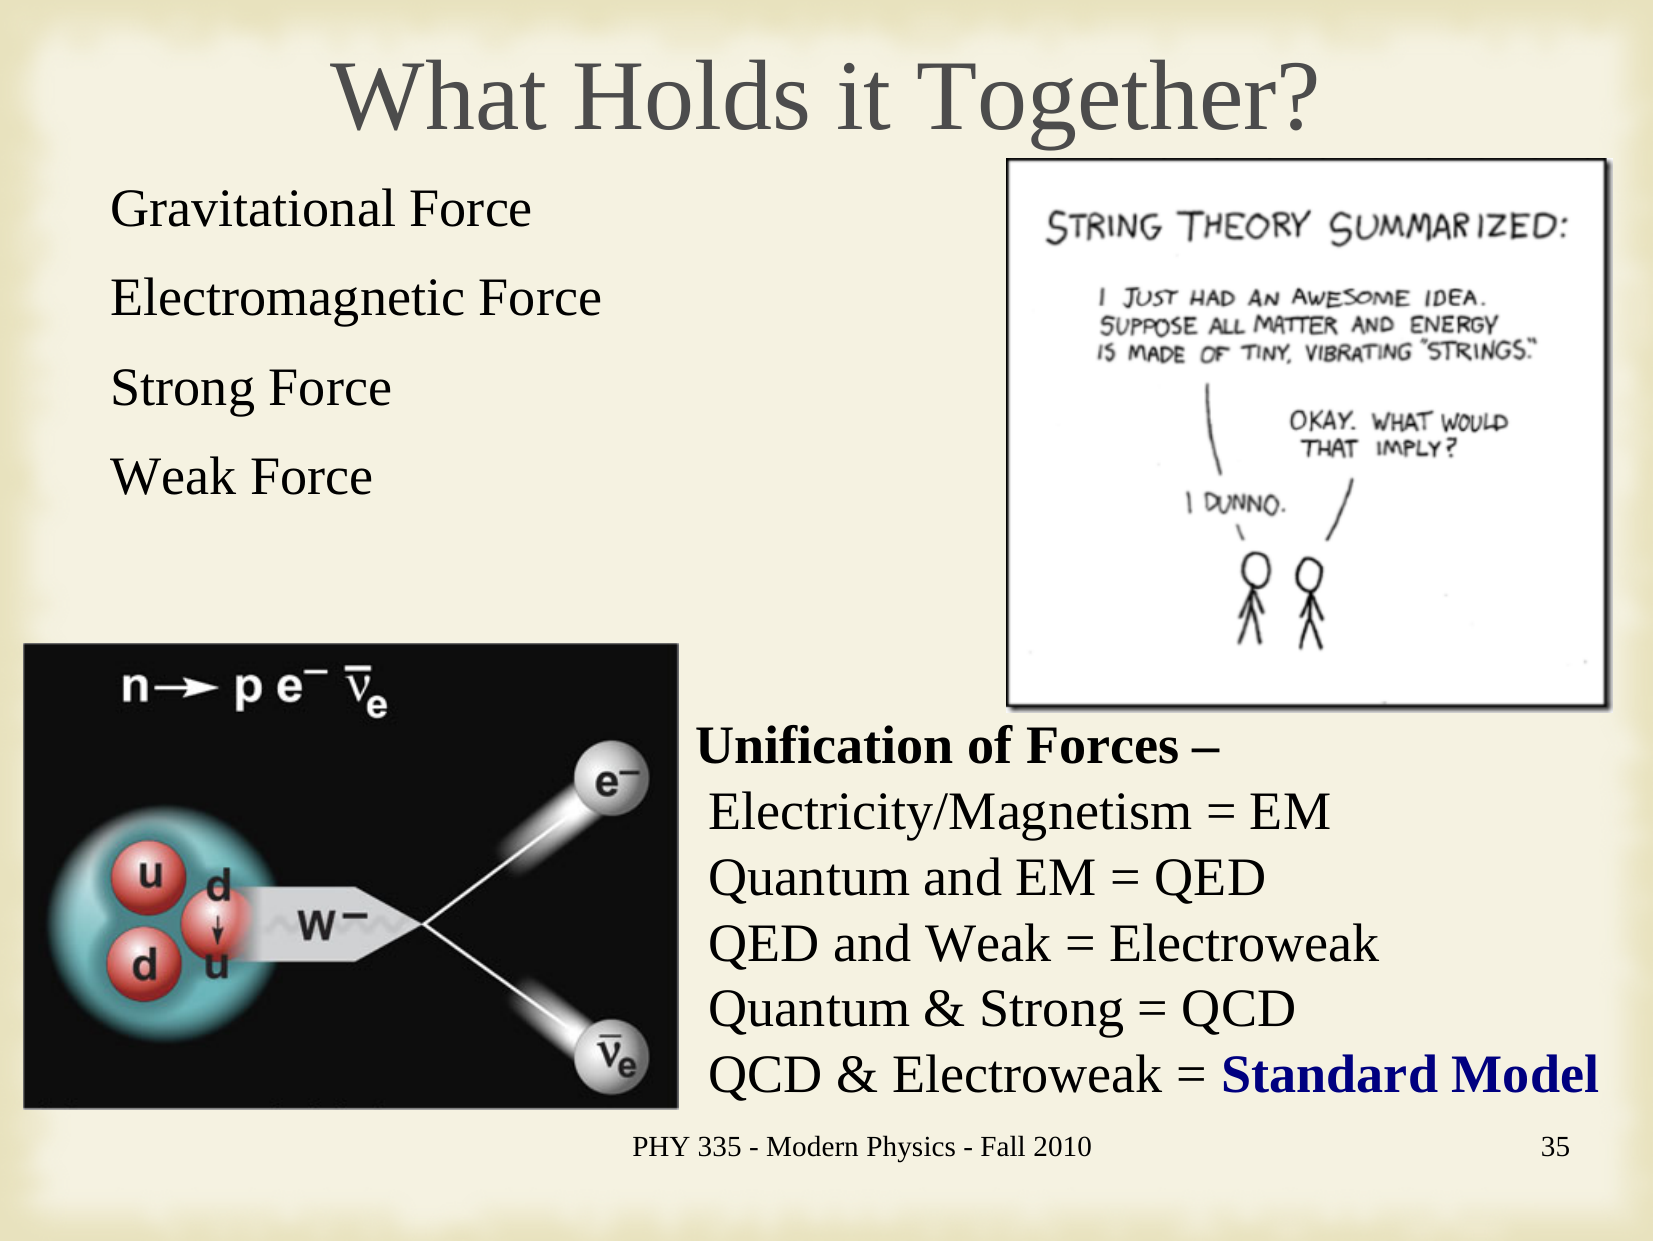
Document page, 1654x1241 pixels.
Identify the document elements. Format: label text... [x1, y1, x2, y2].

list Gravitational Force Electromagnetic Force Strong Force Weak Force Unification of Forces – Electricity/Magnetism = EM Quantum and EM = QED QED and Weak = Electroweak Quantum & Strong = QCD QCD & Electroweak = Standard Model [92, 177, 1636, 1119]
picture [0, 0, 1653, 1241]
title What Holds it Together? [82, 0, 1571, 193]
